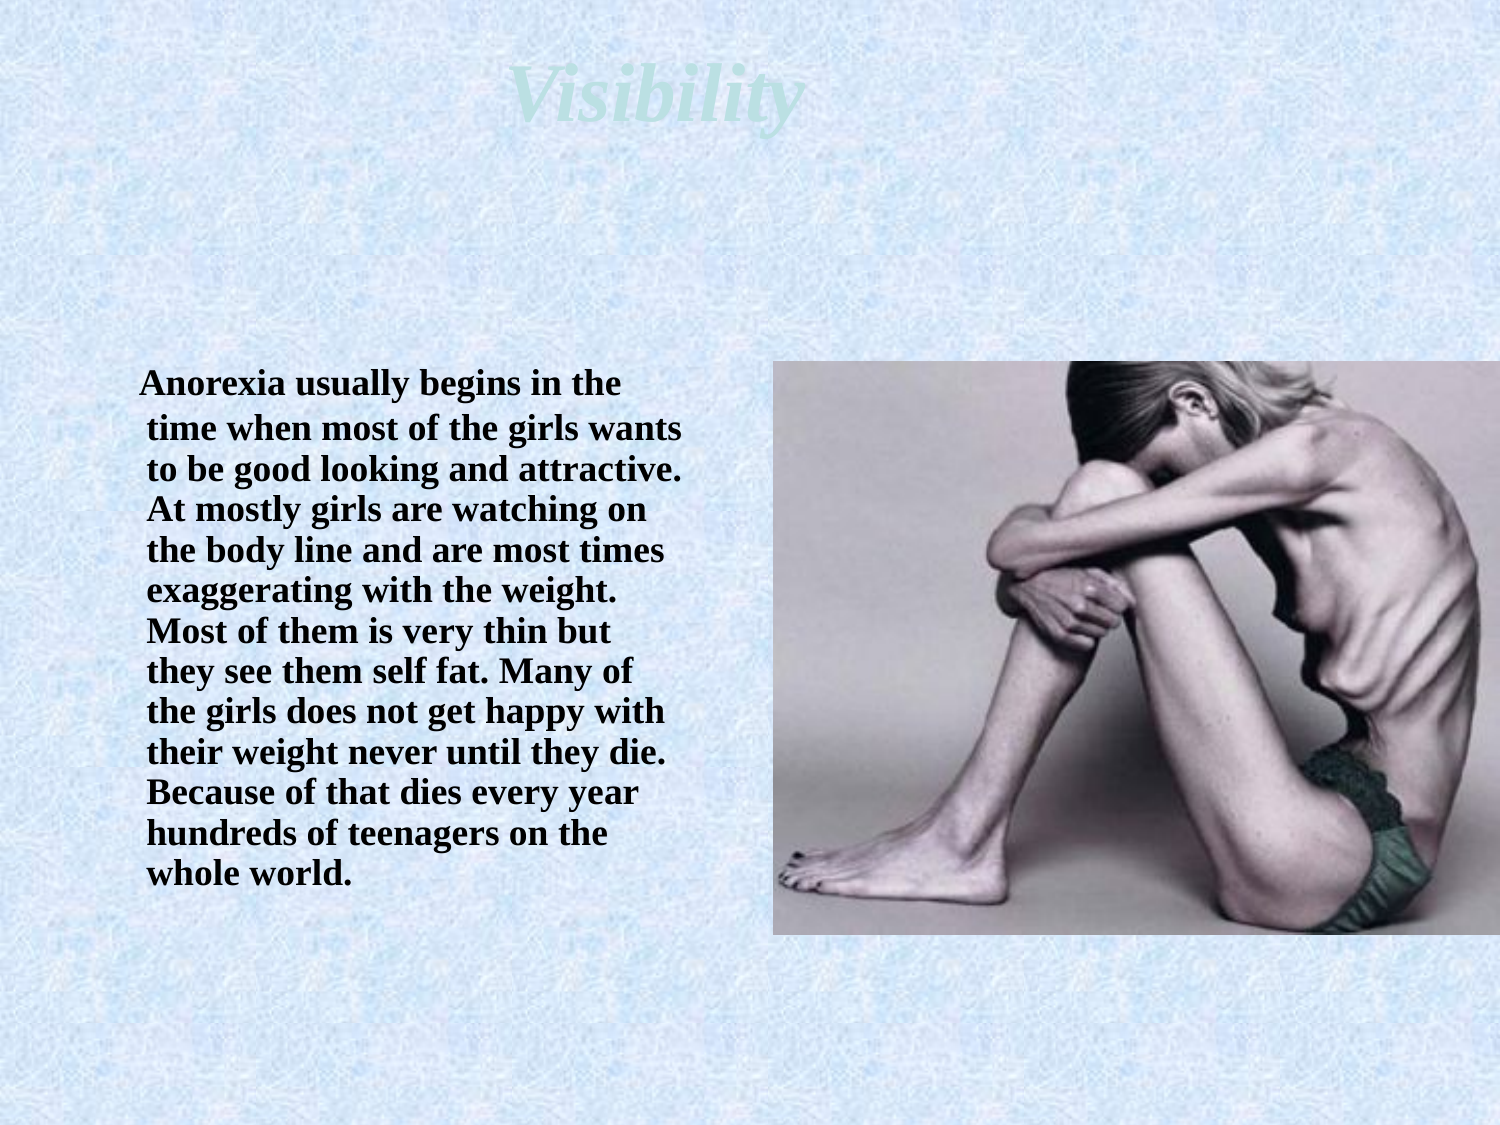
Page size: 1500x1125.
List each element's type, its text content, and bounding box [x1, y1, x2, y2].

text_box Visibility [301, 30, 1010, 232]
picture [0, 0, 1500, 1125]
list Anorexia usually begins in the time when most of the girls wants to be good looking and attractive. At mostly girls are watching on the body line and are most times exaggerating with the weight. Most of them is very thin but they see them self fat. Many of the girls does not get happy with their weight never until they die. Because of that dies every year hundreds of teenagers on the whole world. [75, 338, 703, 1012]
